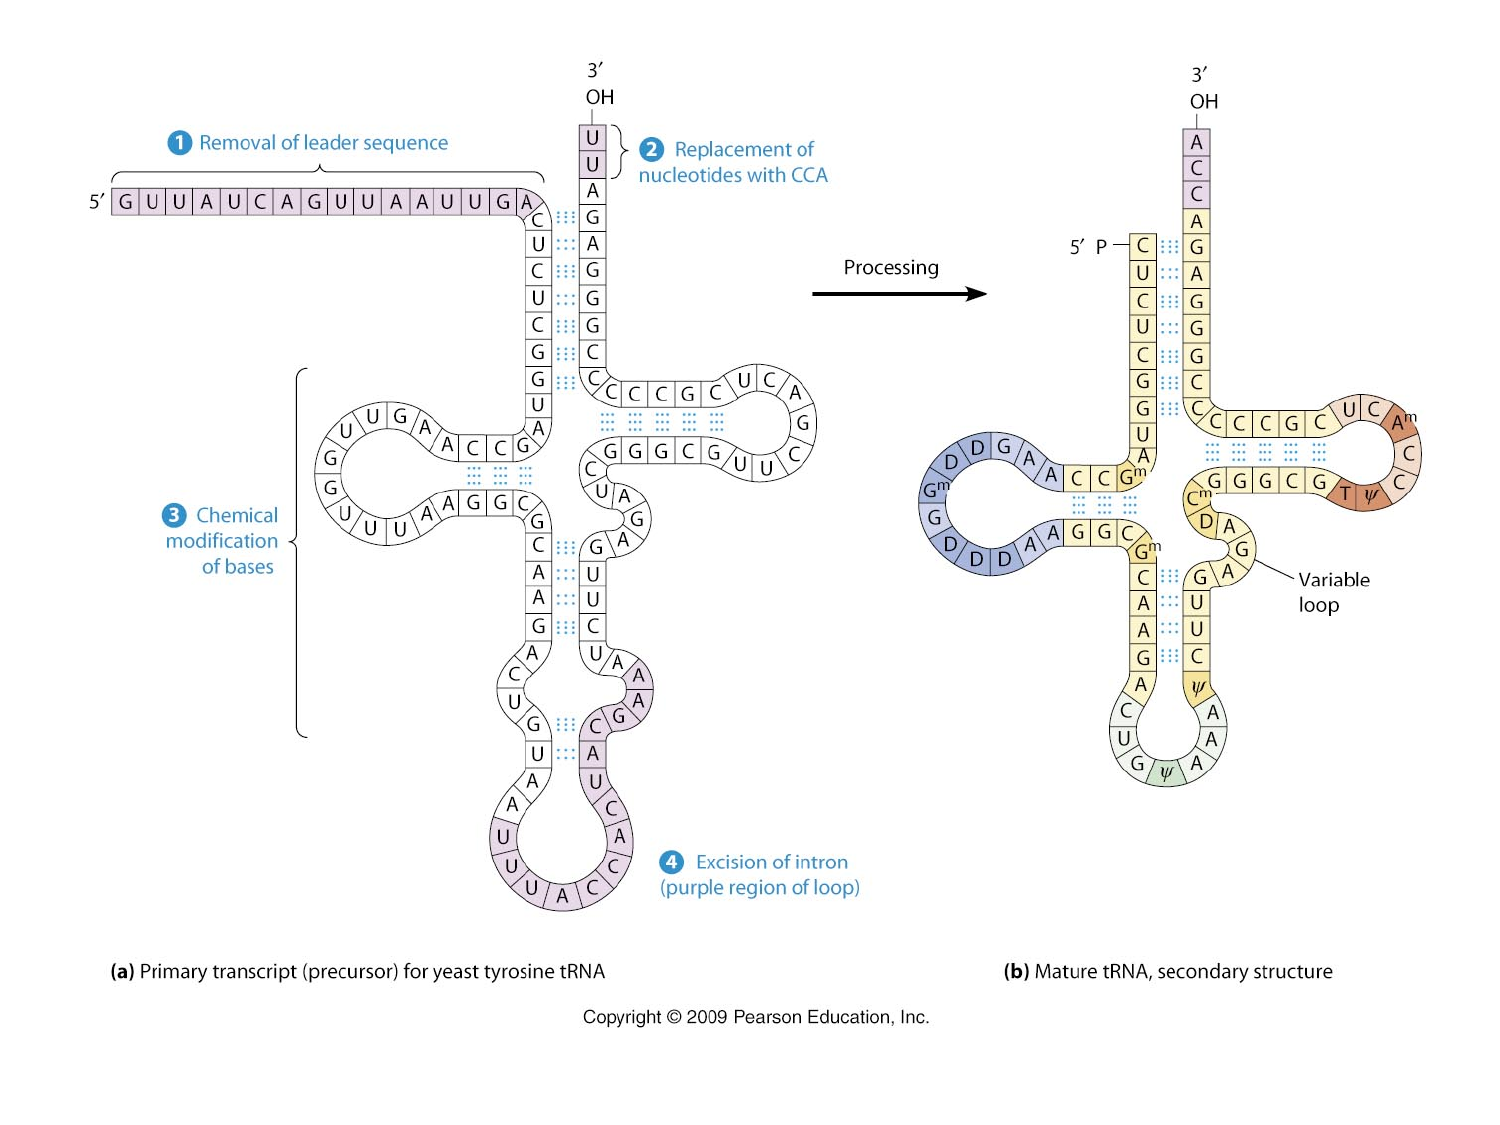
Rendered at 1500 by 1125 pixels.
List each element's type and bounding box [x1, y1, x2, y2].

picture [64, 30, 1448, 1048]
